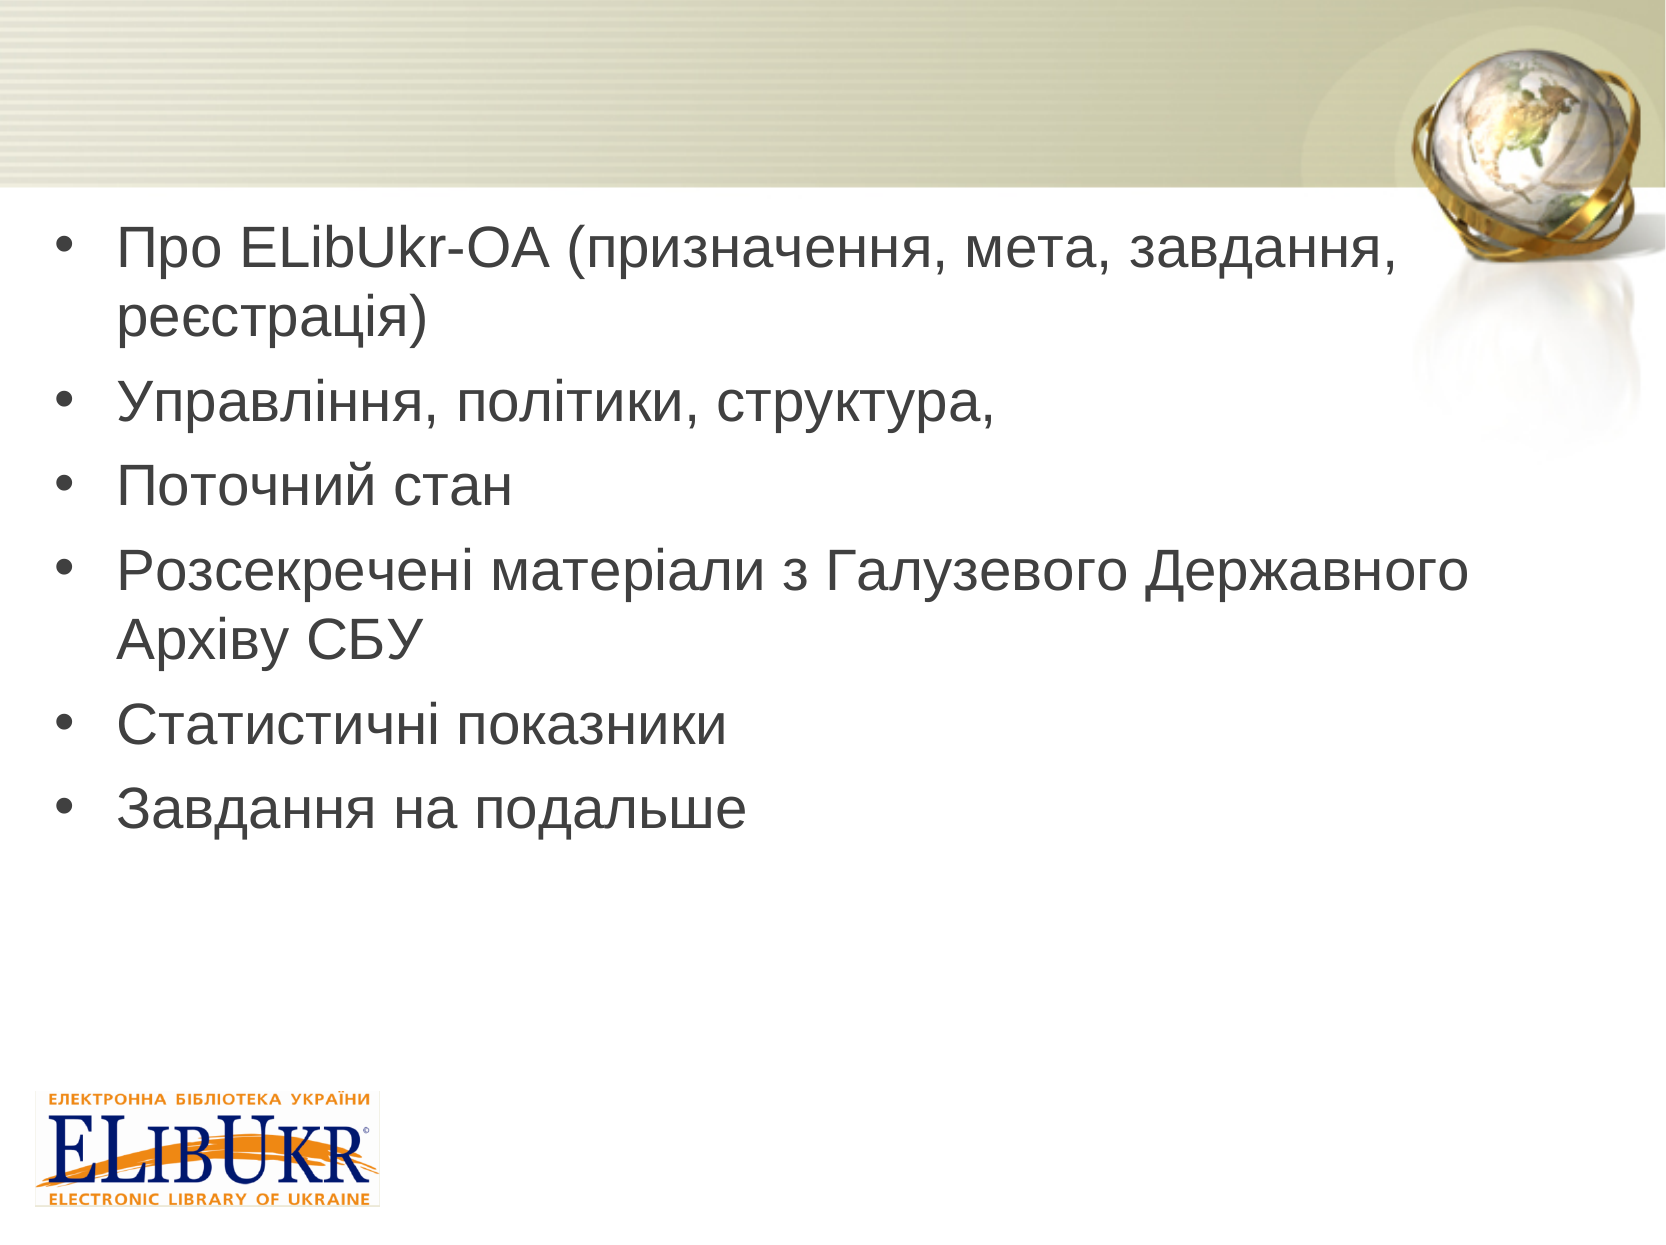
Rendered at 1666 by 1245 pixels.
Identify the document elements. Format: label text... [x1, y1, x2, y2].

title [37, 12, 1388, 163]
list Про ELibUkr-OA (призначення, мета, завдання, реєстрація) Управління, політики, структура, Поточний стан Розсекречені матеріали з Галузевого Державного Архіву СБУ Статистичні показники Завдання на подальше [37, 200, 1626, 1113]
picture [0, 0, 1666, 1245]
